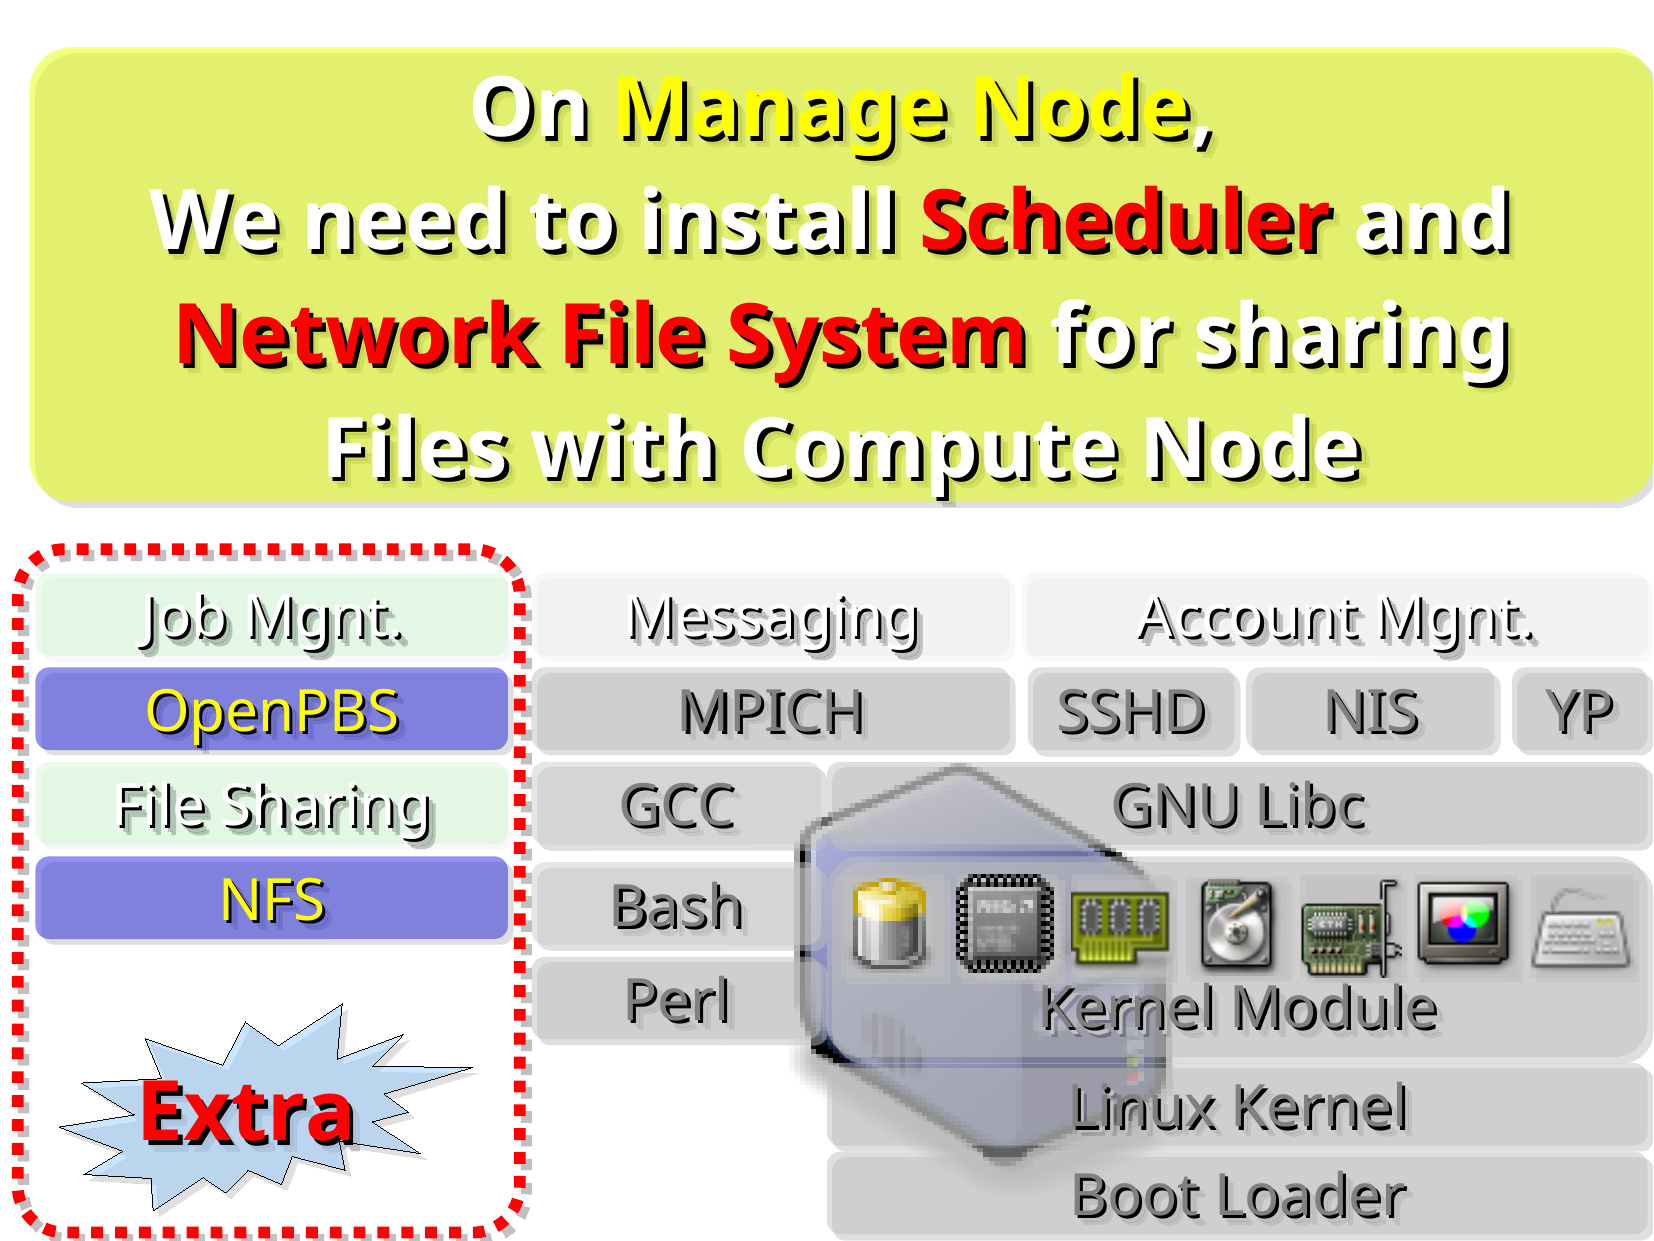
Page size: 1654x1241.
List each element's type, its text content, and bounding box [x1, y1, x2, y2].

picture [1071, 874, 1173, 978]
text_box Extra [59, 1003, 473, 1211]
text_box Boot Loader [826, 1151, 1648, 1235]
picture [841, 874, 944, 978]
picture [1300, 874, 1402, 978]
text_box YP [1511, 667, 1648, 751]
text_box NFS [35, 856, 508, 940]
text_box On Manage Node, We need to install Scheduler and Network File System for sharing Files with Compute Node [29, 47, 1654, 503]
text_box Linux Kernel [826, 1062, 1648, 1146]
text_box MPICH [531, 667, 1011, 751]
text_box OpenPBS [35, 667, 508, 751]
text_box Messaging [531, 572, 1010, 656]
text_box GCC [531, 761, 821, 845]
text_box GNU Libc [826, 761, 1648, 845]
text_box Account Mgnt. [1021, 572, 1648, 656]
text_box Job Mgnt. [35, 572, 508, 656]
picture [767, 750, 1211, 1241]
picture [956, 874, 1059, 978]
text_box NIS [1246, 667, 1495, 751]
text_box Kernel Module [826, 856, 1648, 1058]
picture [1185, 876, 1287, 976]
text_box SSHD [1027, 667, 1235, 751]
picture [1530, 874, 1634, 978]
text_box Bash [531, 862, 821, 945]
text_box File Sharing [35, 761, 508, 845]
picture [1414, 874, 1518, 978]
text_box Perl [531, 956, 822, 1040]
